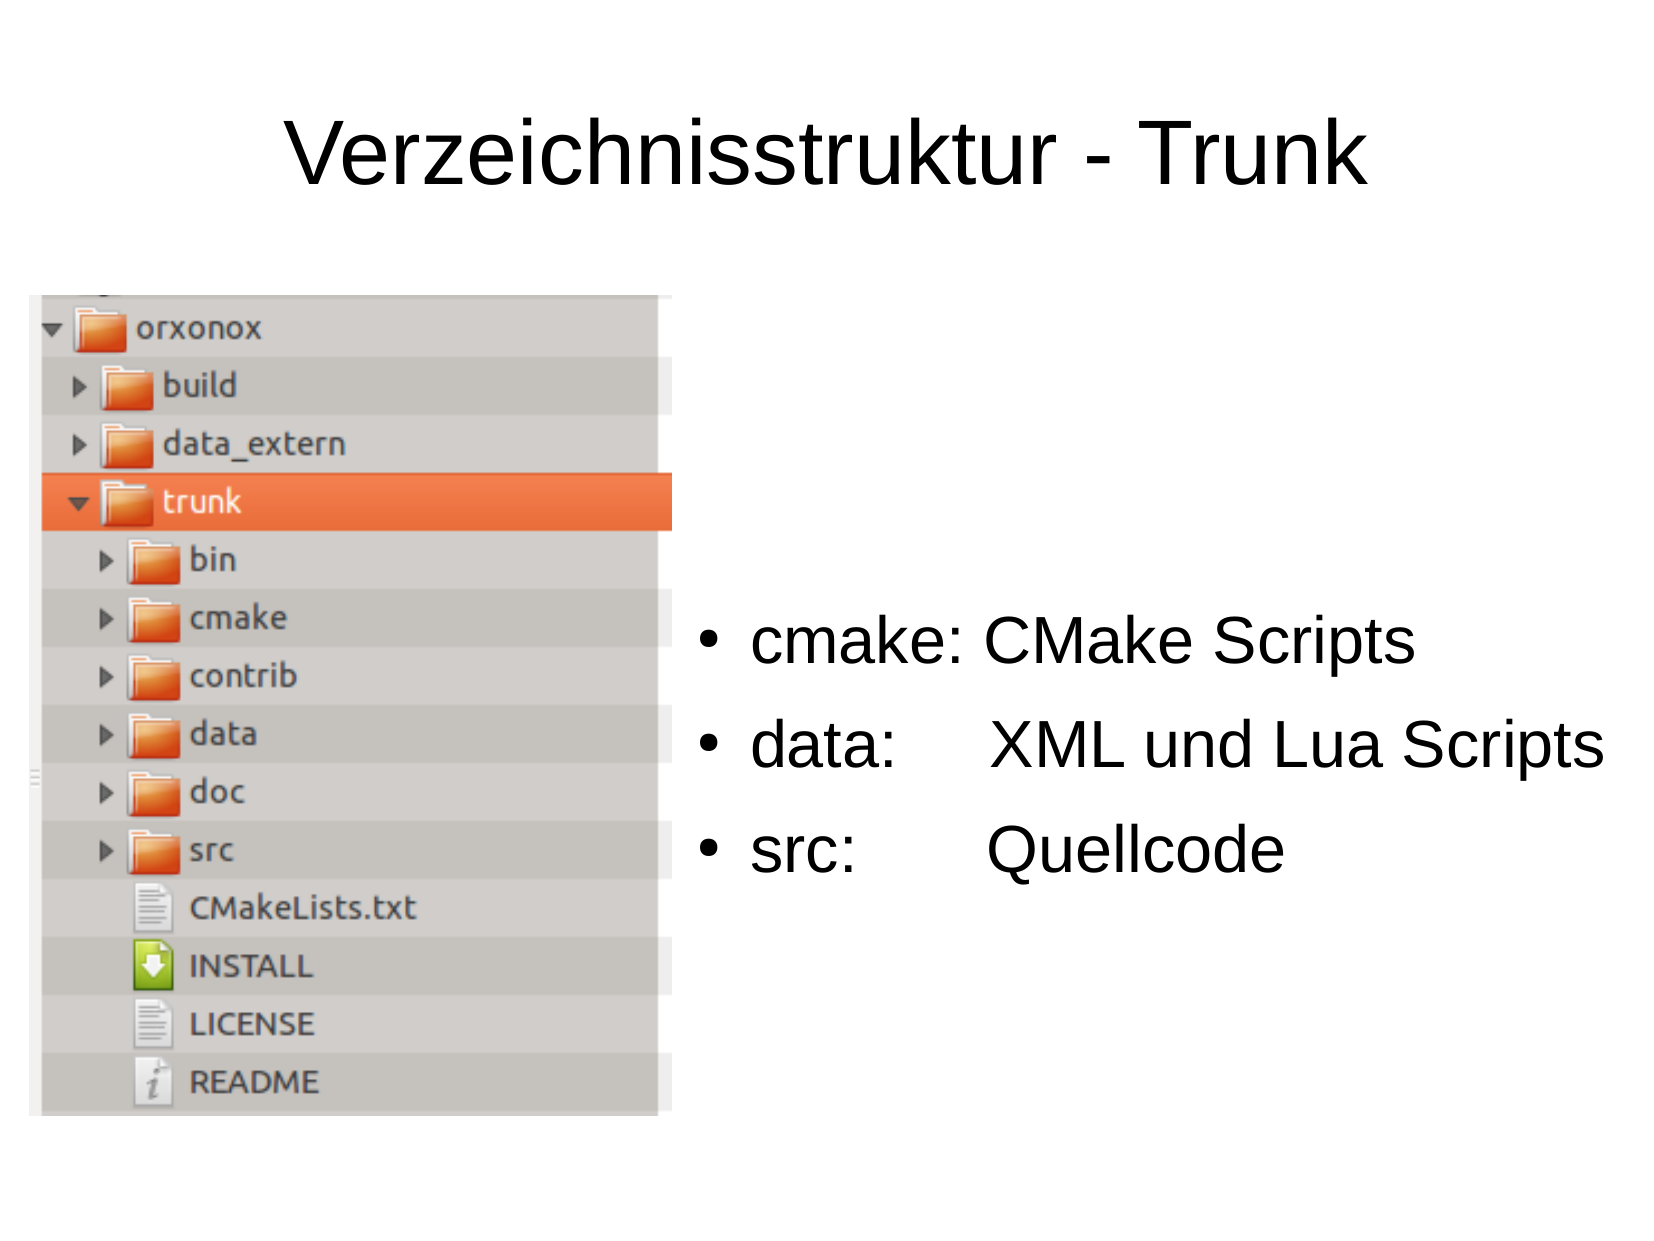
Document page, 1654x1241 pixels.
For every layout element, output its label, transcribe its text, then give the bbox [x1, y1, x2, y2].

picture [29, 295, 672, 1116]
list cmake: CMake Scripts data: XML und Lua Scripts src: Quellcode [679, 290, 1654, 1109]
title Verzeichnisstruktur - Trunk [82, 49, 1571, 257]
